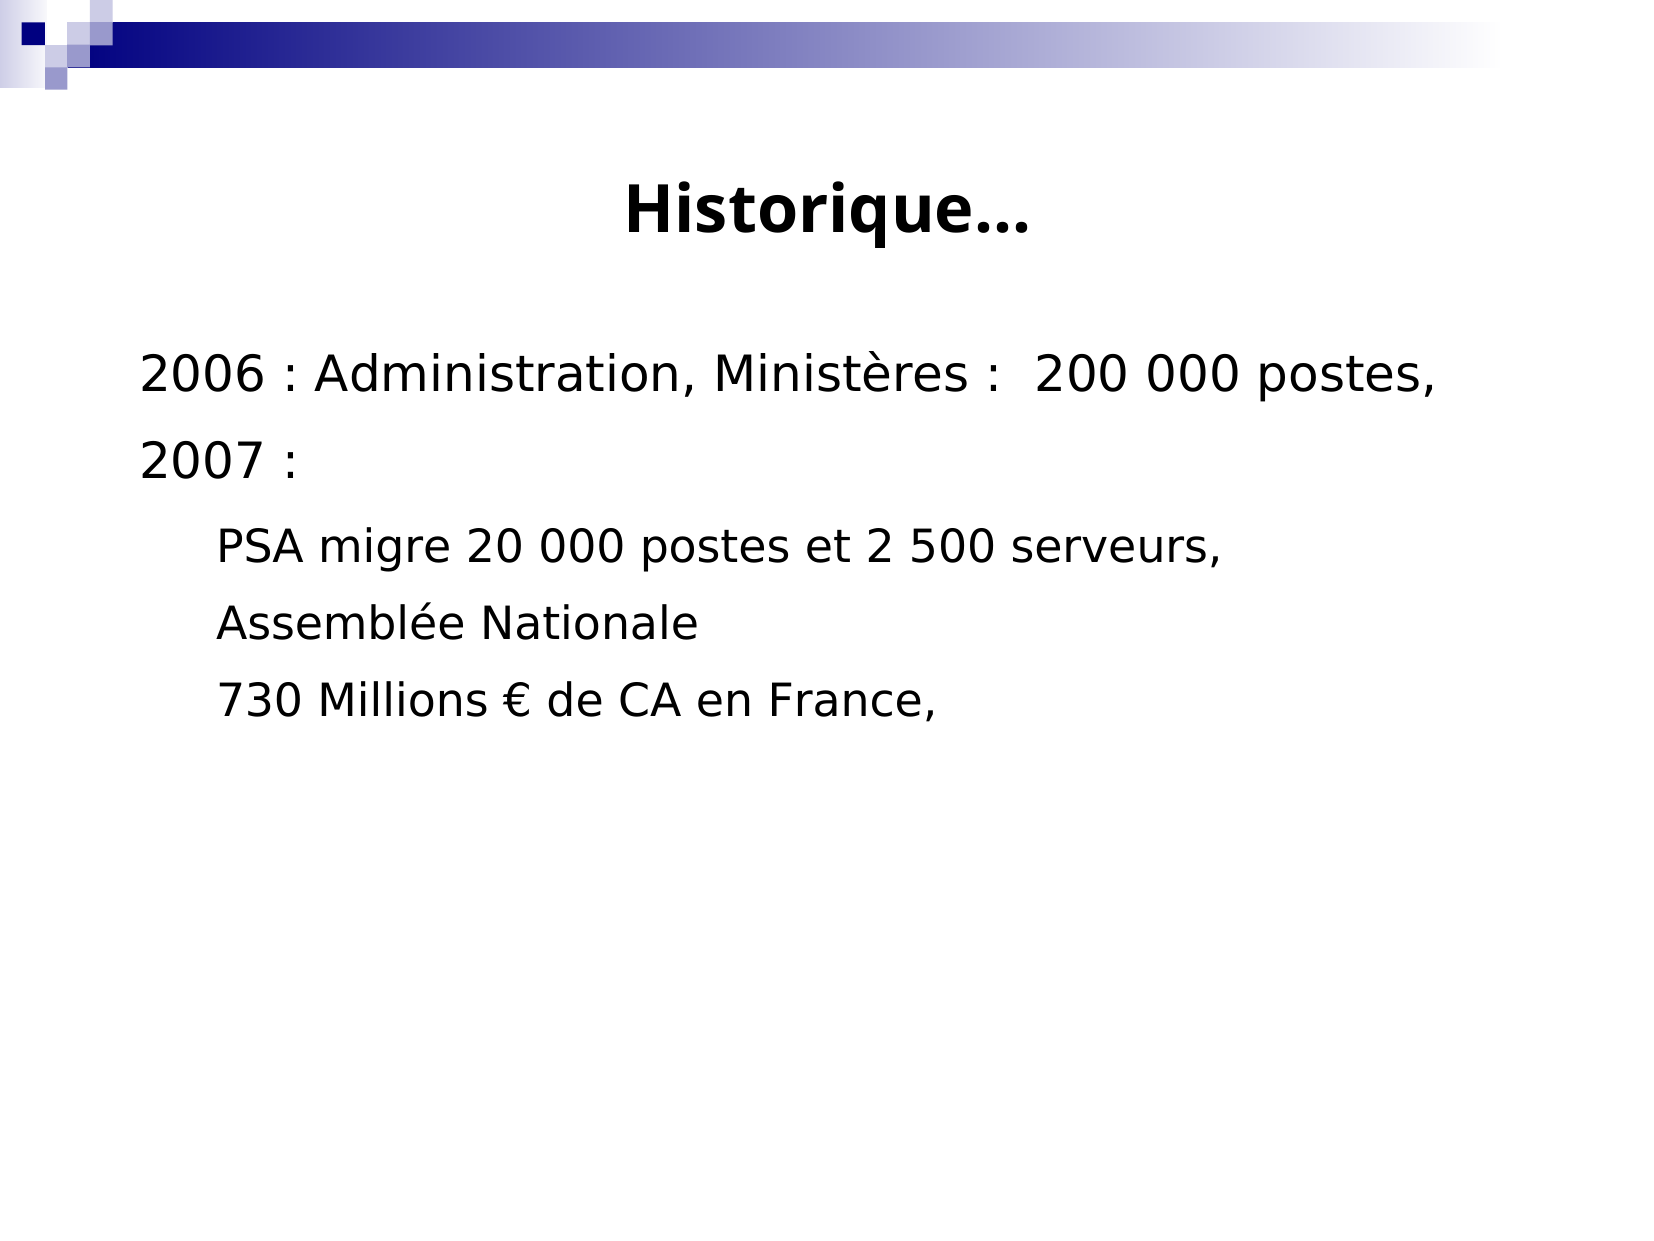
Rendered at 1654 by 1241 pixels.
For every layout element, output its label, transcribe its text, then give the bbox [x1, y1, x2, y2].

list 2006 : Administration, Ministères : 200 000 postes, 2007 : PSA migre 20 000 postes et 2 500 serveurs, Assemblée Nationale 730 Millions € de CA en France, [121, 344, 1534, 1127]
title Historique... [121, 102, 1534, 311]
